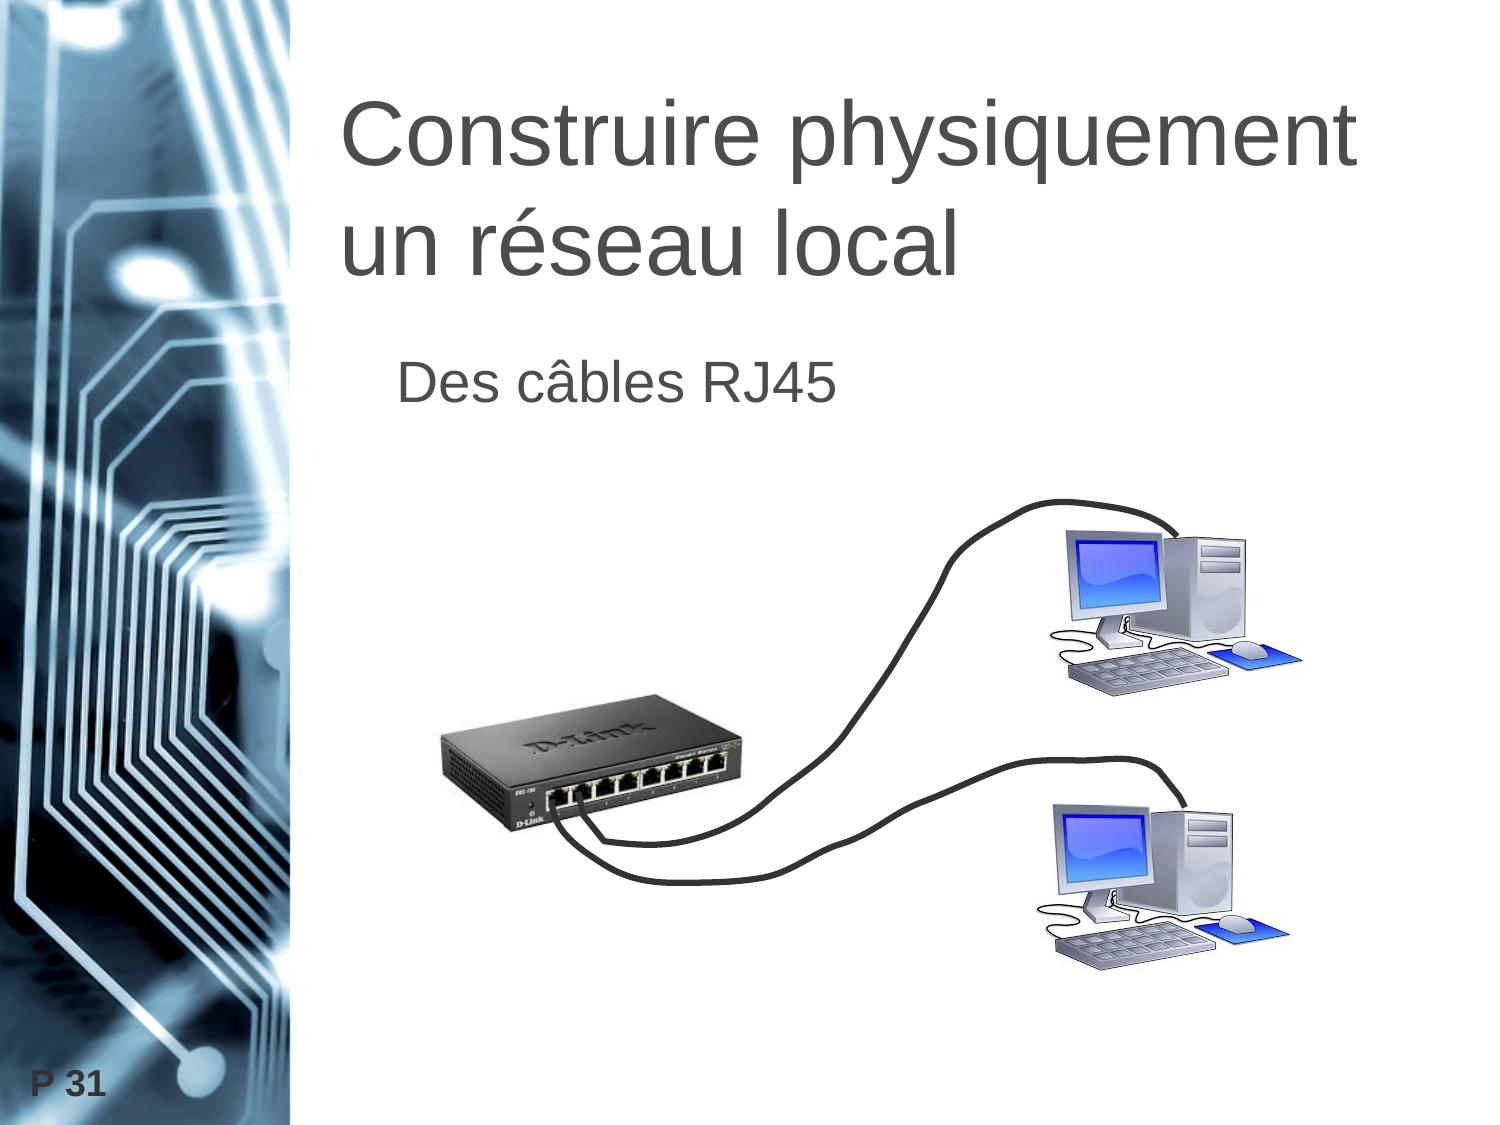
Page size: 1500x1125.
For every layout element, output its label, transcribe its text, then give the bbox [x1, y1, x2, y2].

title Construire physiquement un réseau local [324, 125, 1463, 243]
text_box Des câbles RJ45 [325, 276, 1425, 448]
picture [0, 0, 1500, 1125]
